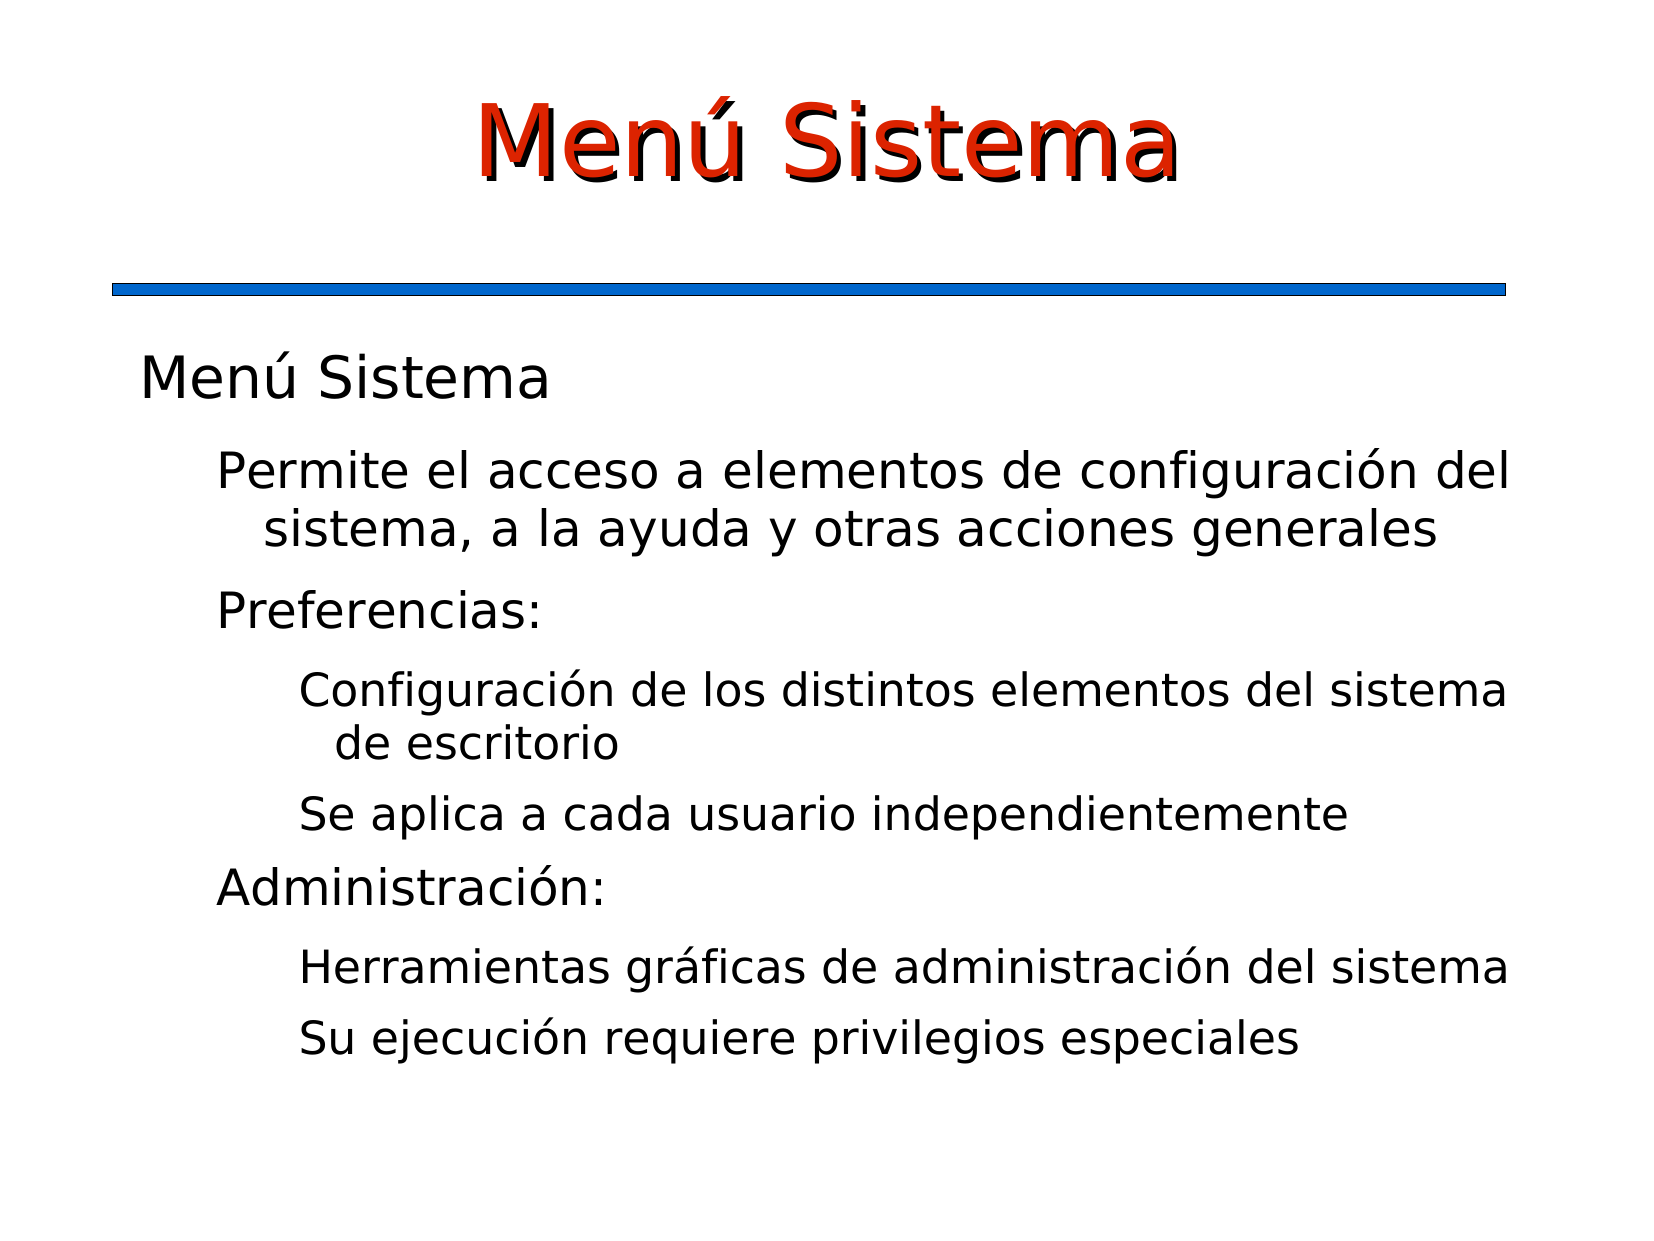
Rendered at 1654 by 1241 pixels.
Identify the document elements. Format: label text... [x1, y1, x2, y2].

list Menú Sistema Permite el acceso a elementos de configuración del sistema, a la ayuda y otras acciones generales Preferencias: Configuración de los distintos elementos del sistema de escritorio Se aplica a cada usuario independientemente Administración: Herramientas gráficas de administración del sistema Su ejecución requiere privilegios especiales [121, 344, 1534, 1127]
title Menú Sistema [121, 37, 1534, 246]
